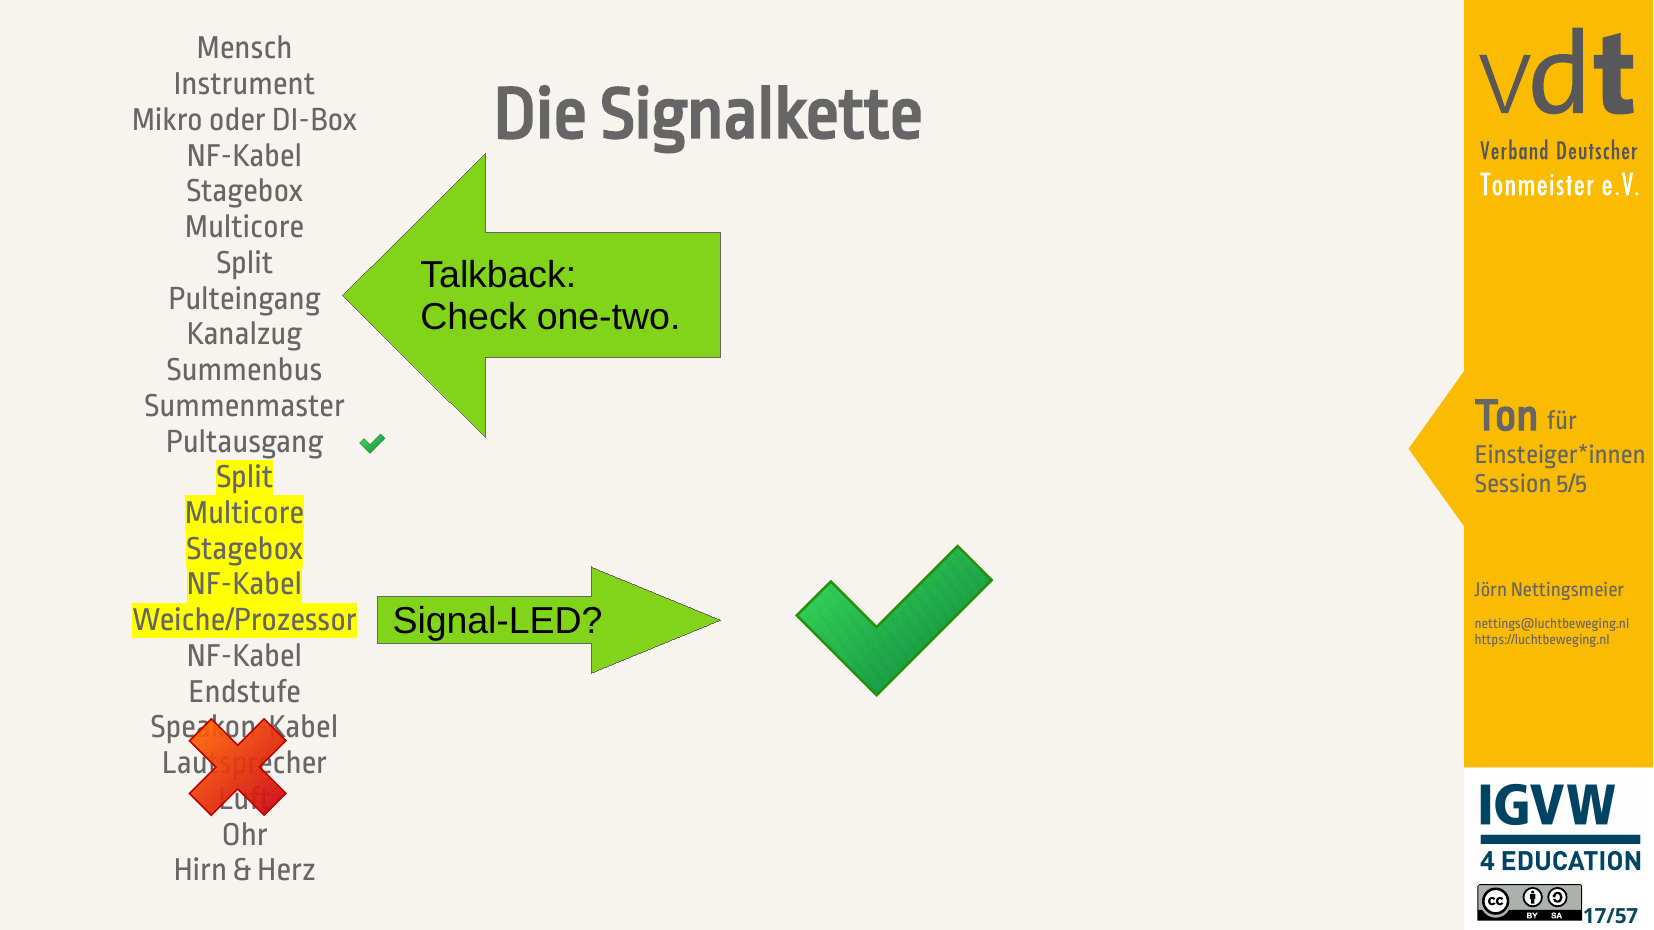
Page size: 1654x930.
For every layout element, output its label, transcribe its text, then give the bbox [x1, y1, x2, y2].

picture [153, 683, 321, 851]
text_box Signal-LED? [377, 566, 721, 674]
text_box Mensch Instrument Mikro oder DI-Box NF-Kabel Stagebox Multicore Split Pulteingang Kanalzug Summenbus Summenmaster Pultausgang Split Multicore Stagebox NF-Kabel Weiche/Prozessor NF-Kabel Endstufe Speakon-Kabel Lautsprecher Luft Ohr Hirn & Herz [52, 23, 438, 919]
picture [756, 479, 1028, 751]
picture [354, 425, 390, 461]
picture [1477, 780, 1646, 882]
title Die Signalkette [438, 37, 1335, 193]
text_box Talkback: Check one-two. [342, 153, 721, 438]
